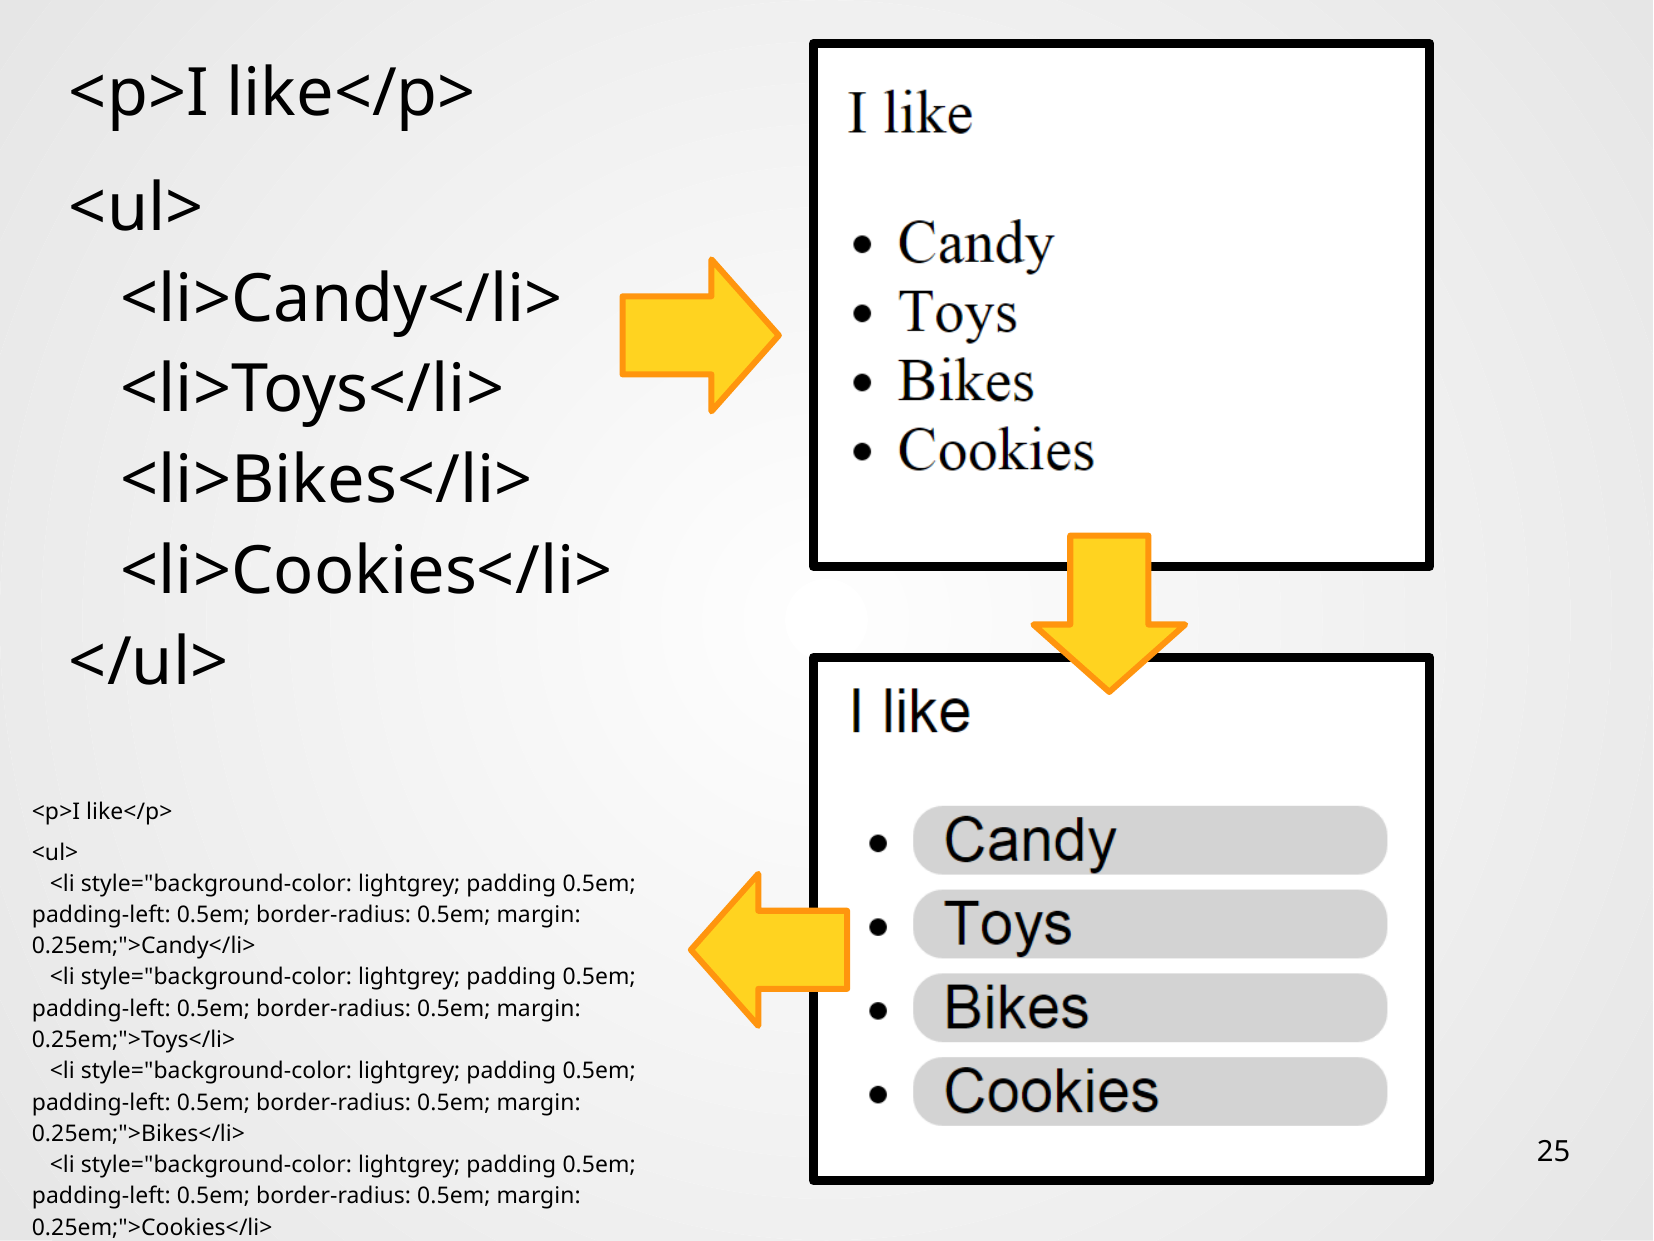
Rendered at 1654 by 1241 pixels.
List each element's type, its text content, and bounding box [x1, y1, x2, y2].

text_box [690, 43, 1430, 1181]
text_box [622, 259, 779, 412]
text_box <p>I like</p> <ul> <li>Candy</li> <li>Toys</li> <li>Bikes</li> <li>Cookies</li> </ul> [54, 36, 664, 724]
text_box <p>I like</p> <ul> <li style="background-color: lightgrey; padding 0.5em; padding-left: 0.5em; border-radius: 0.5em; margin: 0.25em;">Candy</li> <li style="background-color: lightgrey; padding 0.5em; padding-left: 0.5em; border-radius: 0.5em; margin: 0.25em;">Toys</li> <li style="background-color: lightgrey; padding 0.5em; padding-left: 0.5em; border-radius: 0.5em; margin: 0.25em;">Bikes</li> <li style="background-color: lightgrey; padding 0.5em; padding-left: 0.5em; border-radius: 0.5em; margin: 0.25em;">Cookies</li> </ul> [17, 787, 683, 1152]
picture [847, 681, 1400, 1146]
picture [841, 76, 1135, 502]
